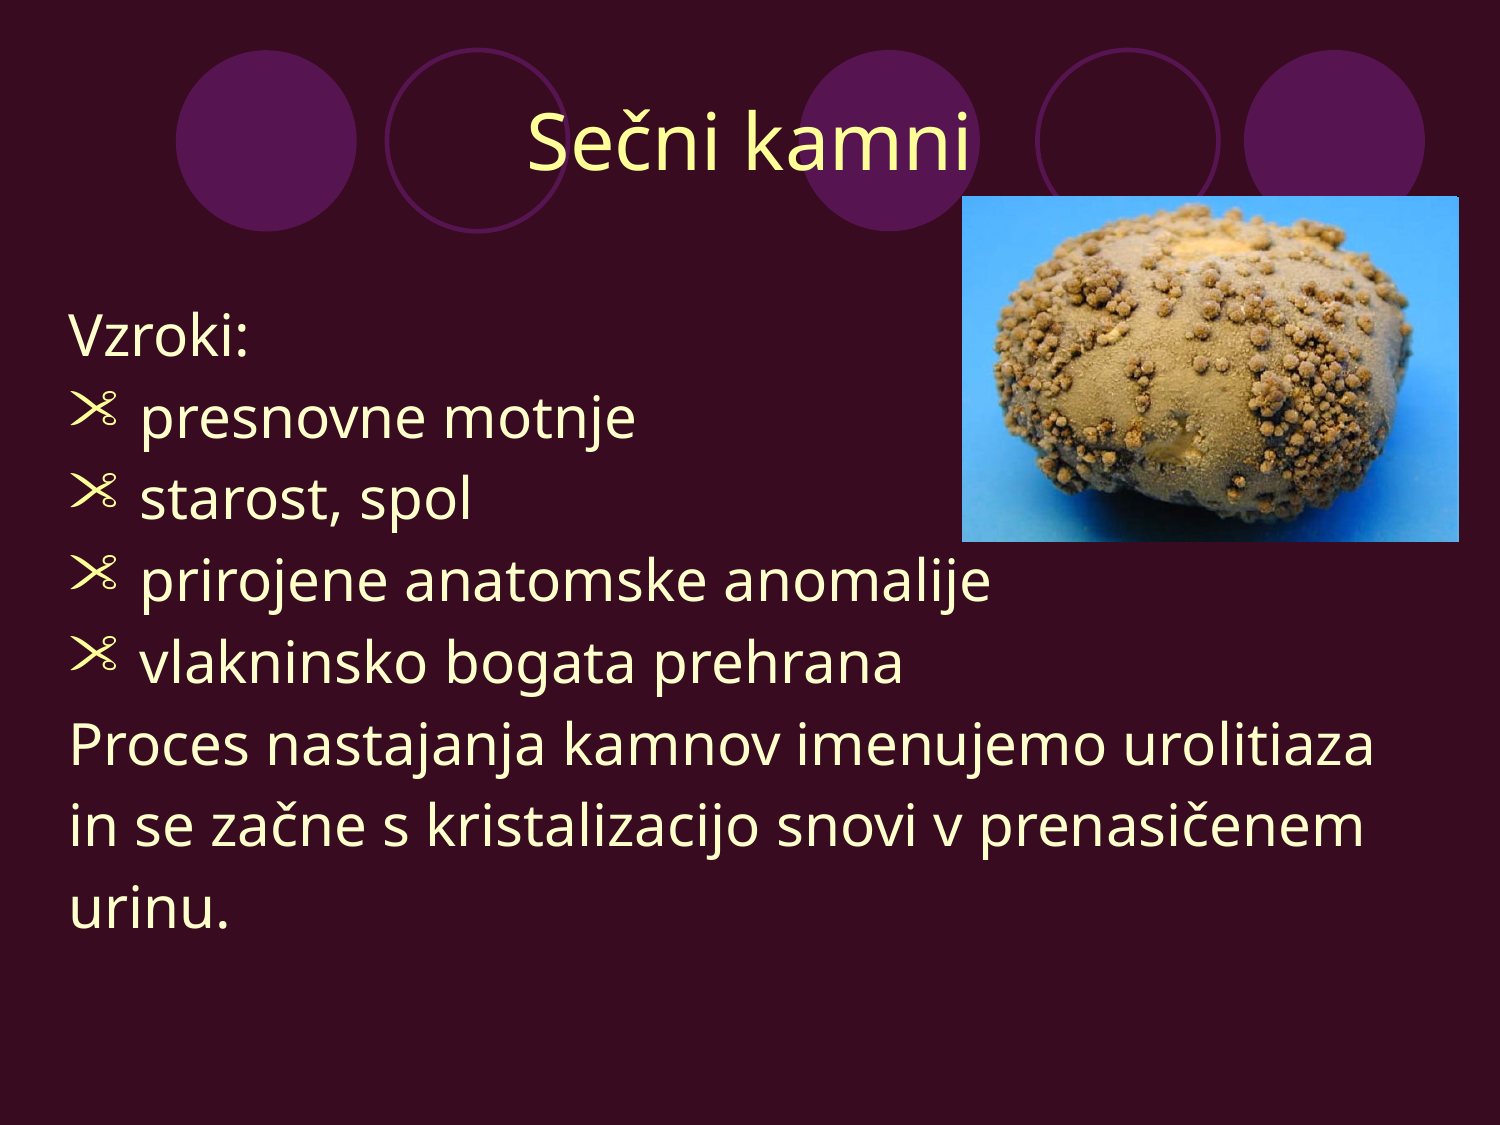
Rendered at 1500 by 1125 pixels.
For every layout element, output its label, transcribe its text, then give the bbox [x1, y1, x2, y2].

title Sečni kamni [75, 45, 1425, 233]
list Vzroki: presnovne motnje starost, spol prirojene anatomske anomalije vlakninsko bogata prehrana Proces nastajanja kamnov imenujemo urolitiaza in se začne s kristalizacijo snovi v prenasičenem urinu. [53, 290, 1447, 1042]
picture [962, 196, 1459, 542]
